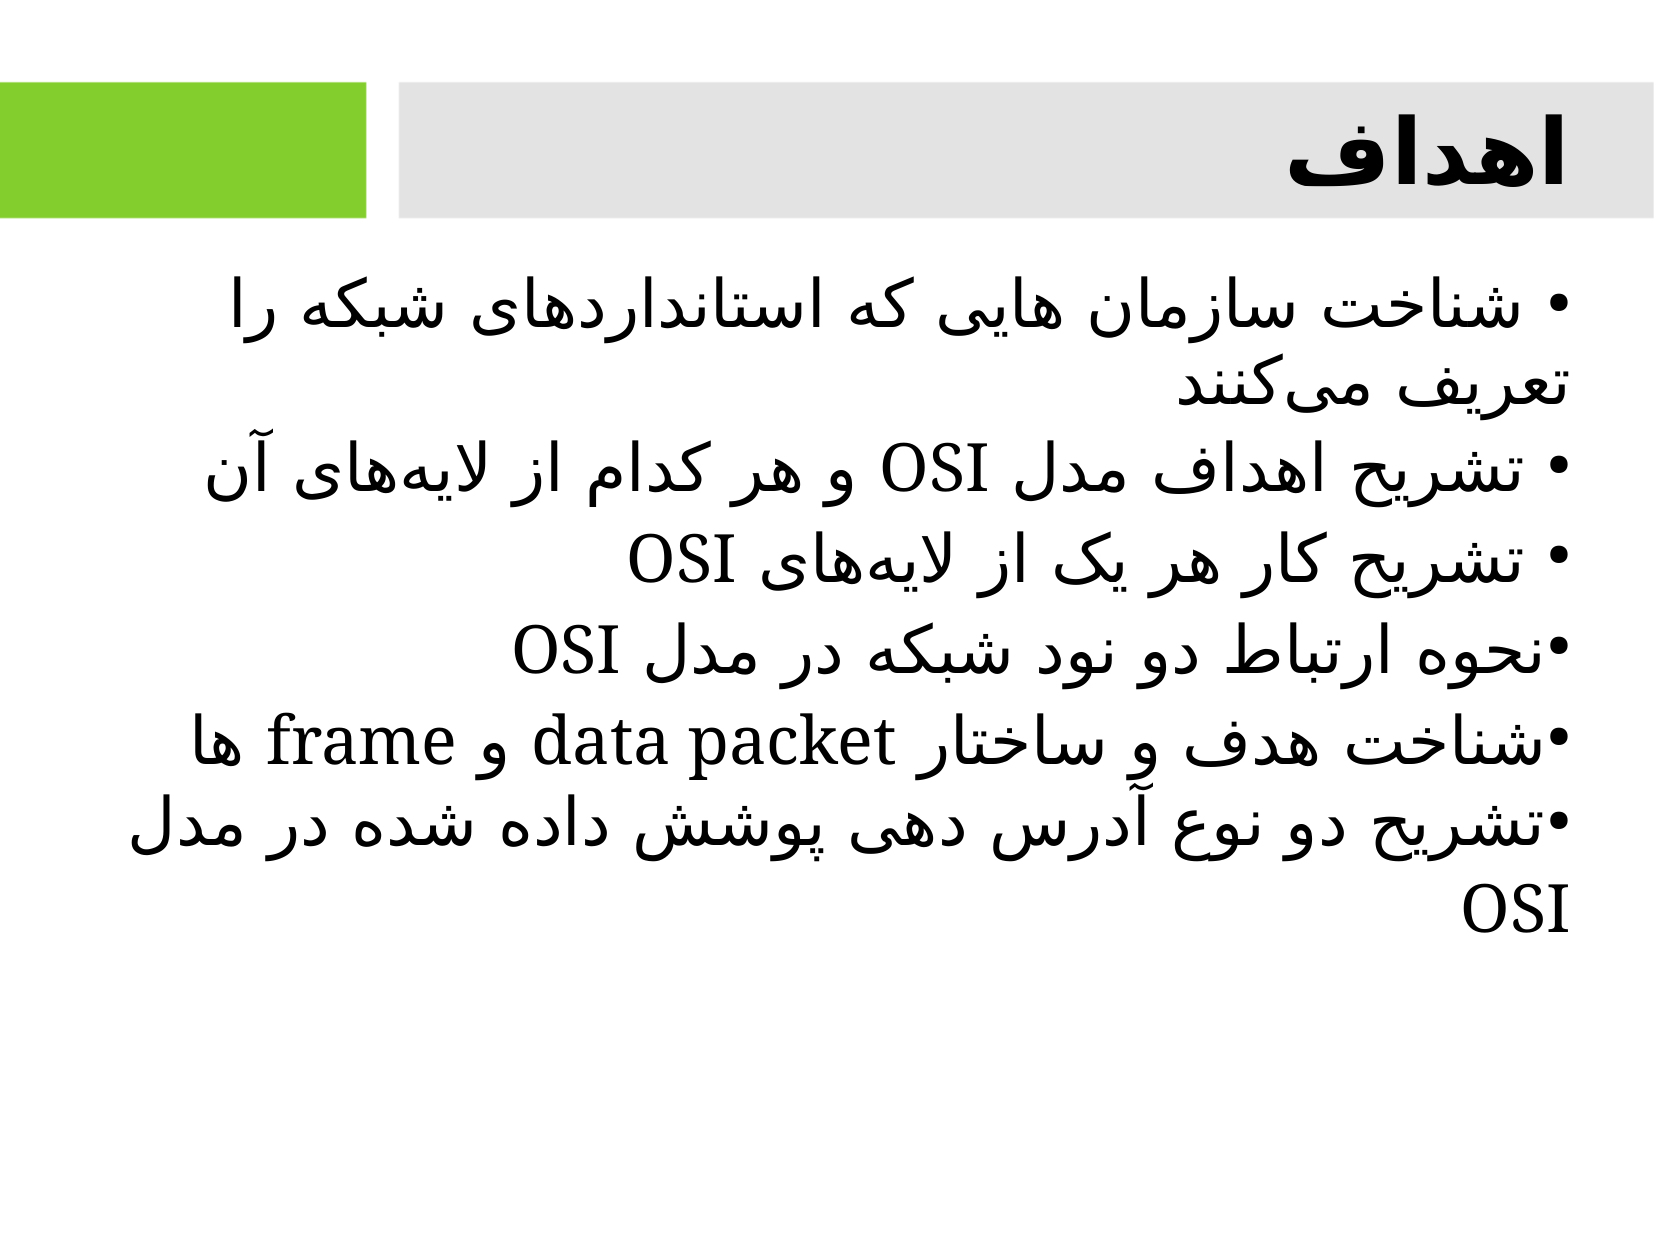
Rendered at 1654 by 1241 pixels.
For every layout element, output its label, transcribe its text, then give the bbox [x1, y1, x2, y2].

picture [0, 0, 1654, 1241]
subtitle شناخت سازمان هایی که استانداردهای شبکه را تعریف می‌کنند تشریح اهداف مدل OSI و هر کدام از لایه‌های آن تشریح کار هر یک از لایه‌های OSI نحوه ارتباط دو نود شبکه در مدل OSI شناخت هدف و ساختار data packet و frame ها تشریح دو نوع آدرس دهی پوشش داده شده در مدل OSI [82, 290, 1571, 1109]
title اهداف [82, 49, 1571, 257]
